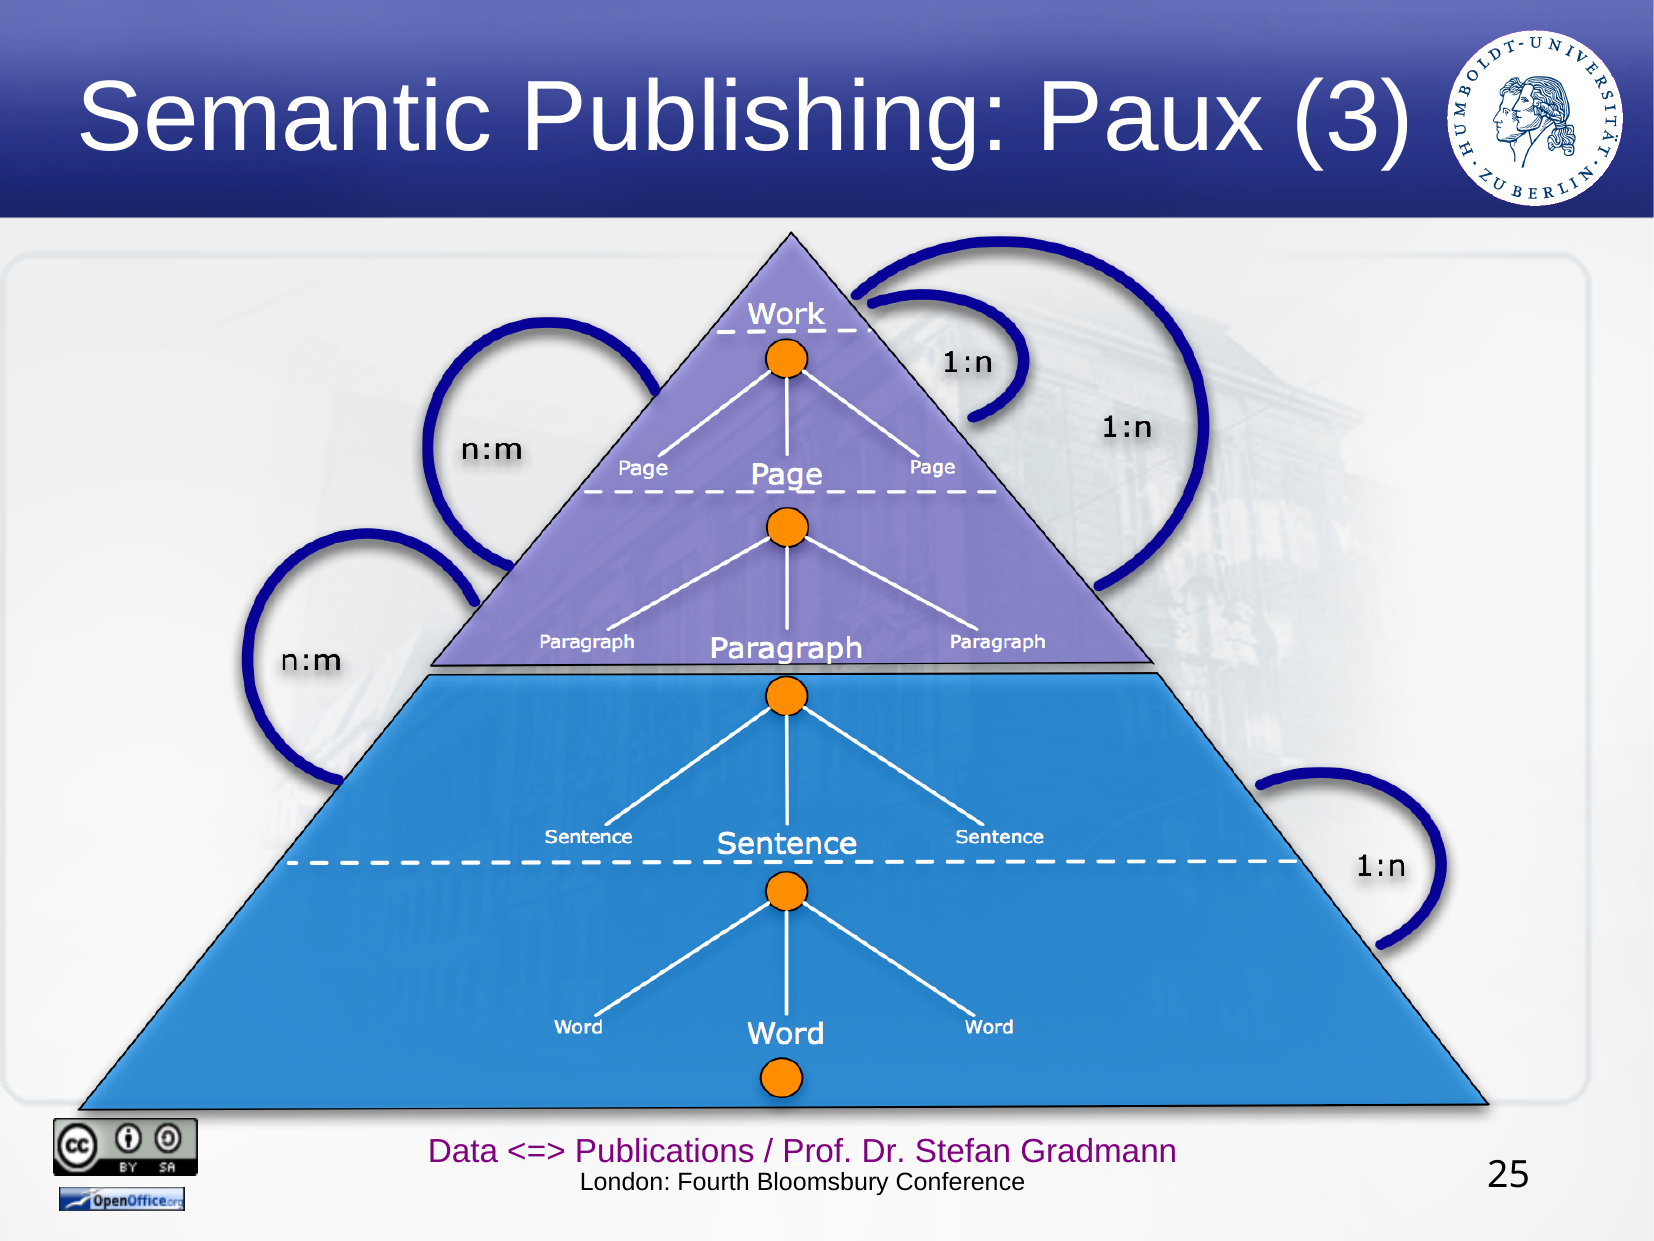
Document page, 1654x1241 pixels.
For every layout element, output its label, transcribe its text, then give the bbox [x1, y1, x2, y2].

picture [0, 0, 1654, 1241]
title Semantic Publishing: Paux (3) [76, 0, 1554, 236]
